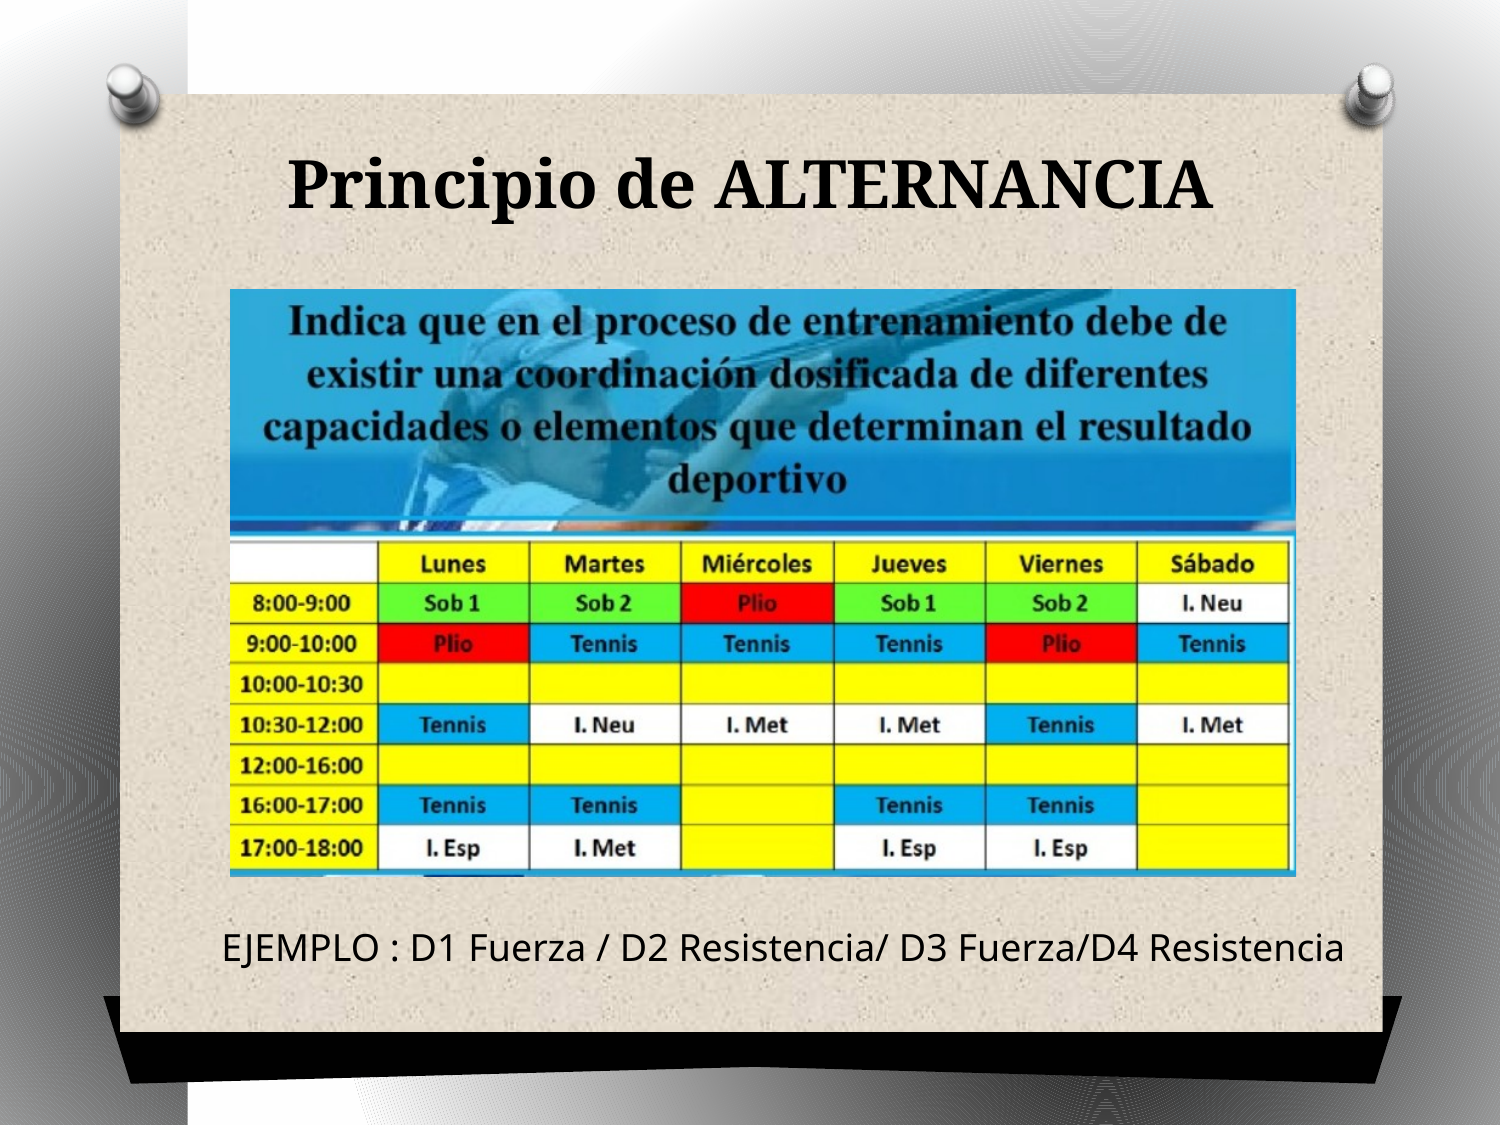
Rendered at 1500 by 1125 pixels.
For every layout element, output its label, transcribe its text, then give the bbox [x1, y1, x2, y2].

title Principio de ALTERNANCIA [179, 134, 1323, 332]
picture [76, 31, 1439, 1032]
text_box EJEMPLO : D1 Fuerza / D2 Resistencia/ D3 Fuerza/D4 Resistencia [206, 916, 1365, 977]
